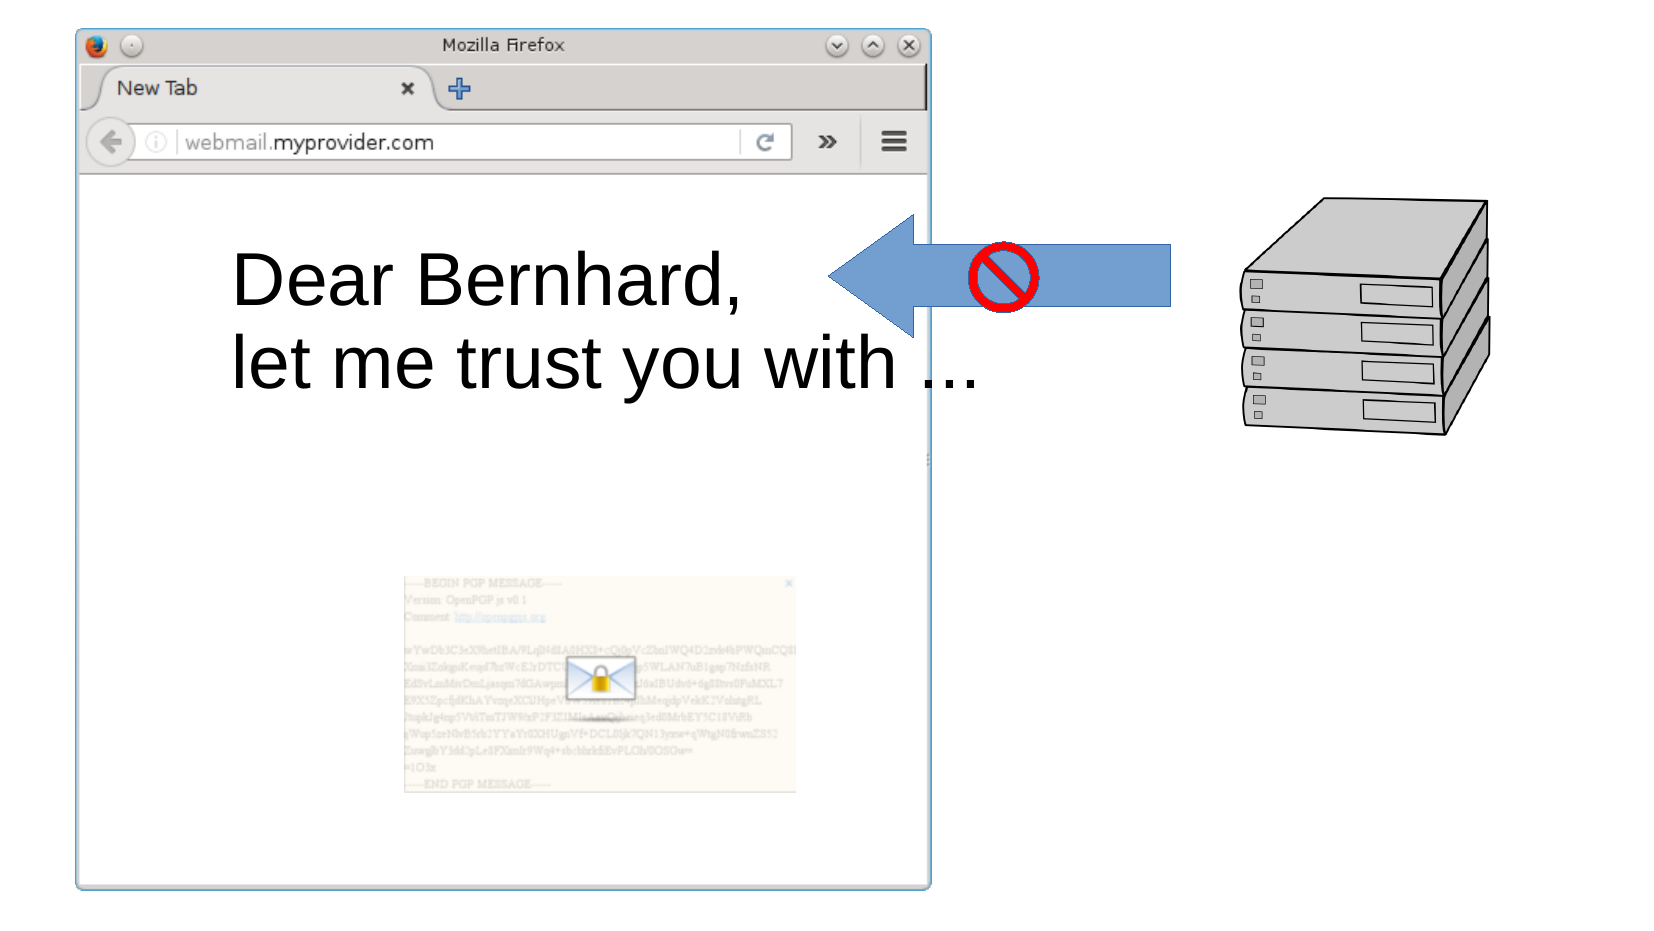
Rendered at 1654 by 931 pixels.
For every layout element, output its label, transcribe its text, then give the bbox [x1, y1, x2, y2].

text_box [892, 214, 914, 229]
text_box [997, 241, 1171, 313]
picture [75, 28, 932, 891]
text_box Dear Bernhard, let me trust you with ... [217, 229, 997, 413]
picture [1229, 178, 1503, 452]
